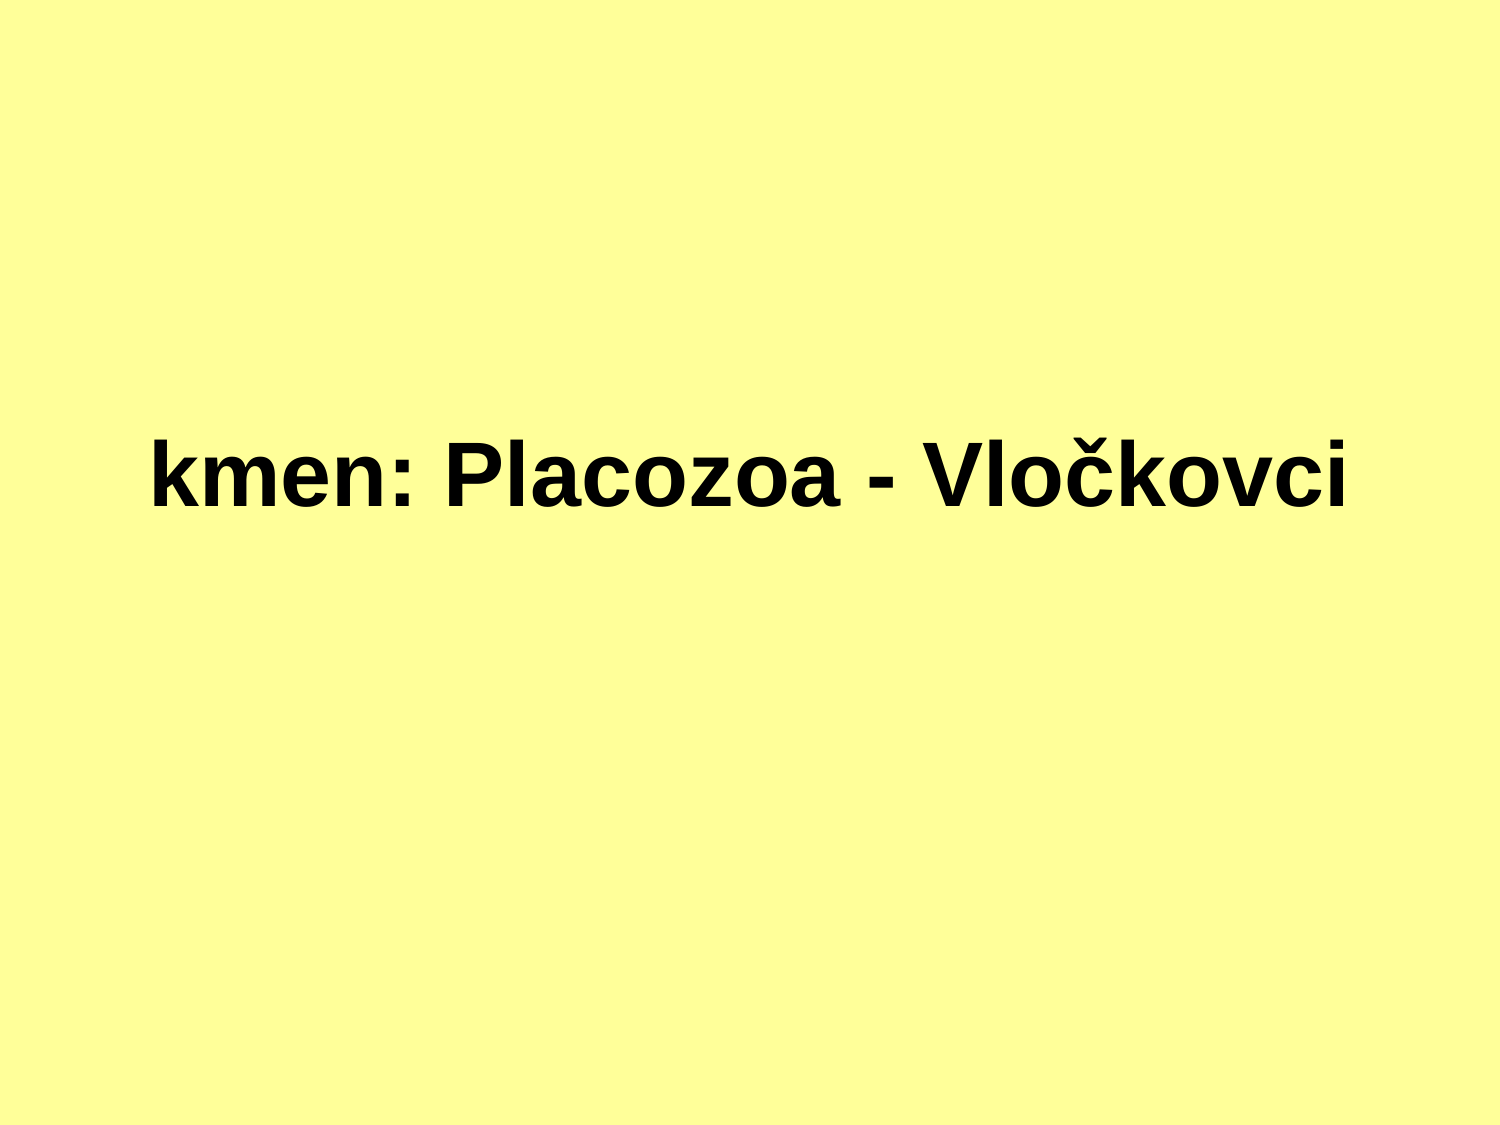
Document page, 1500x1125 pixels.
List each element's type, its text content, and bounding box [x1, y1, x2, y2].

title kmen: Placozoa - Vločkovci [112, 349, 1388, 591]
